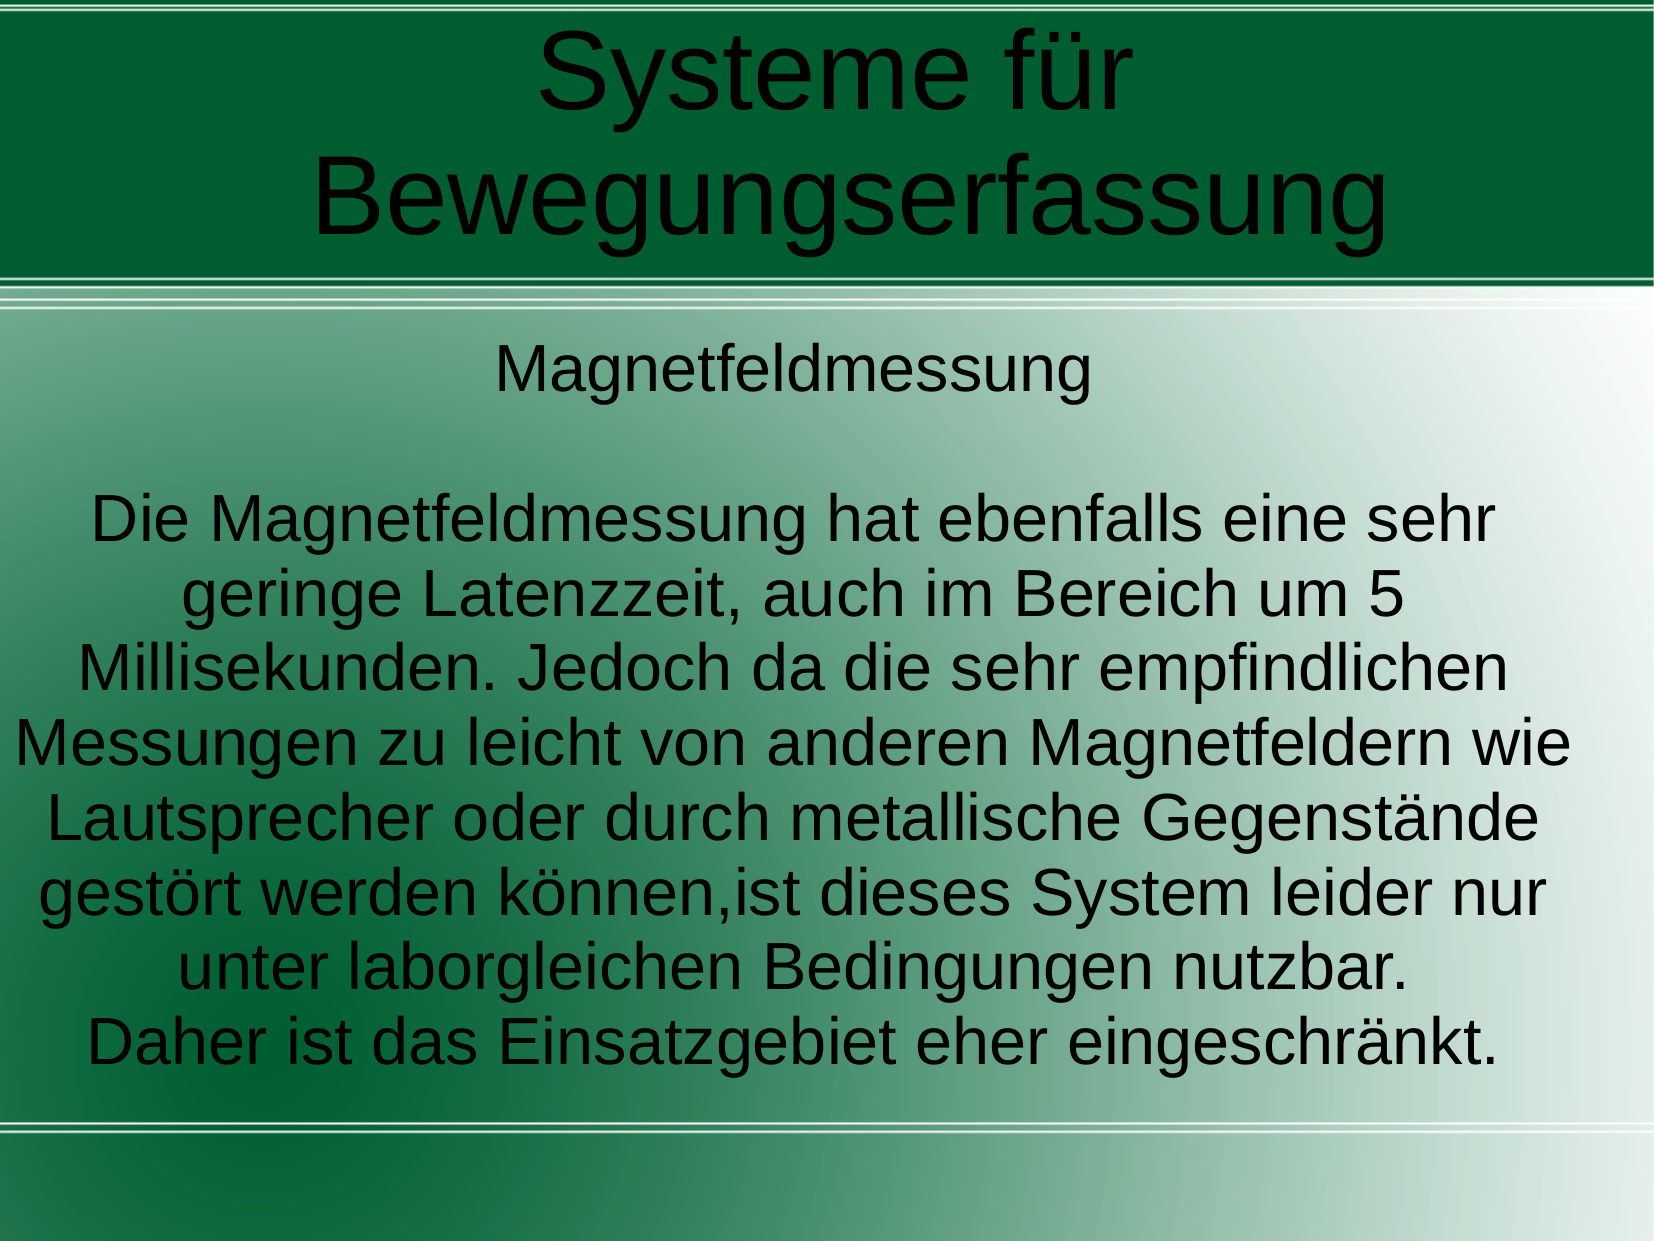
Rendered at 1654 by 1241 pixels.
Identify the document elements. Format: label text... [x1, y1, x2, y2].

picture [0, 1087, 1654, 1241]
text_box Magnetfeldmessung Die Magnetfeldmessung hat ebenfalls eine sehr geringe Latenzzeit, auch im Bereich um 5 Millisekunden. Jedoch da die sehr empfindlichen Messungen zu leicht von anderen Magnetfeldern wie Lautsprecher oder durch metallische Gegenstände gestört werden können,ist dieses System leider nur unter laborgleichen Bedingungen nutzbar. Daher ist das Einsatzgebiet eher eingeschränkt. [0, 323, 1654, 1087]
text_box Systeme für Bewegungserfassung [295, 0, 1407, 274]
picture [0, 0, 1654, 323]
